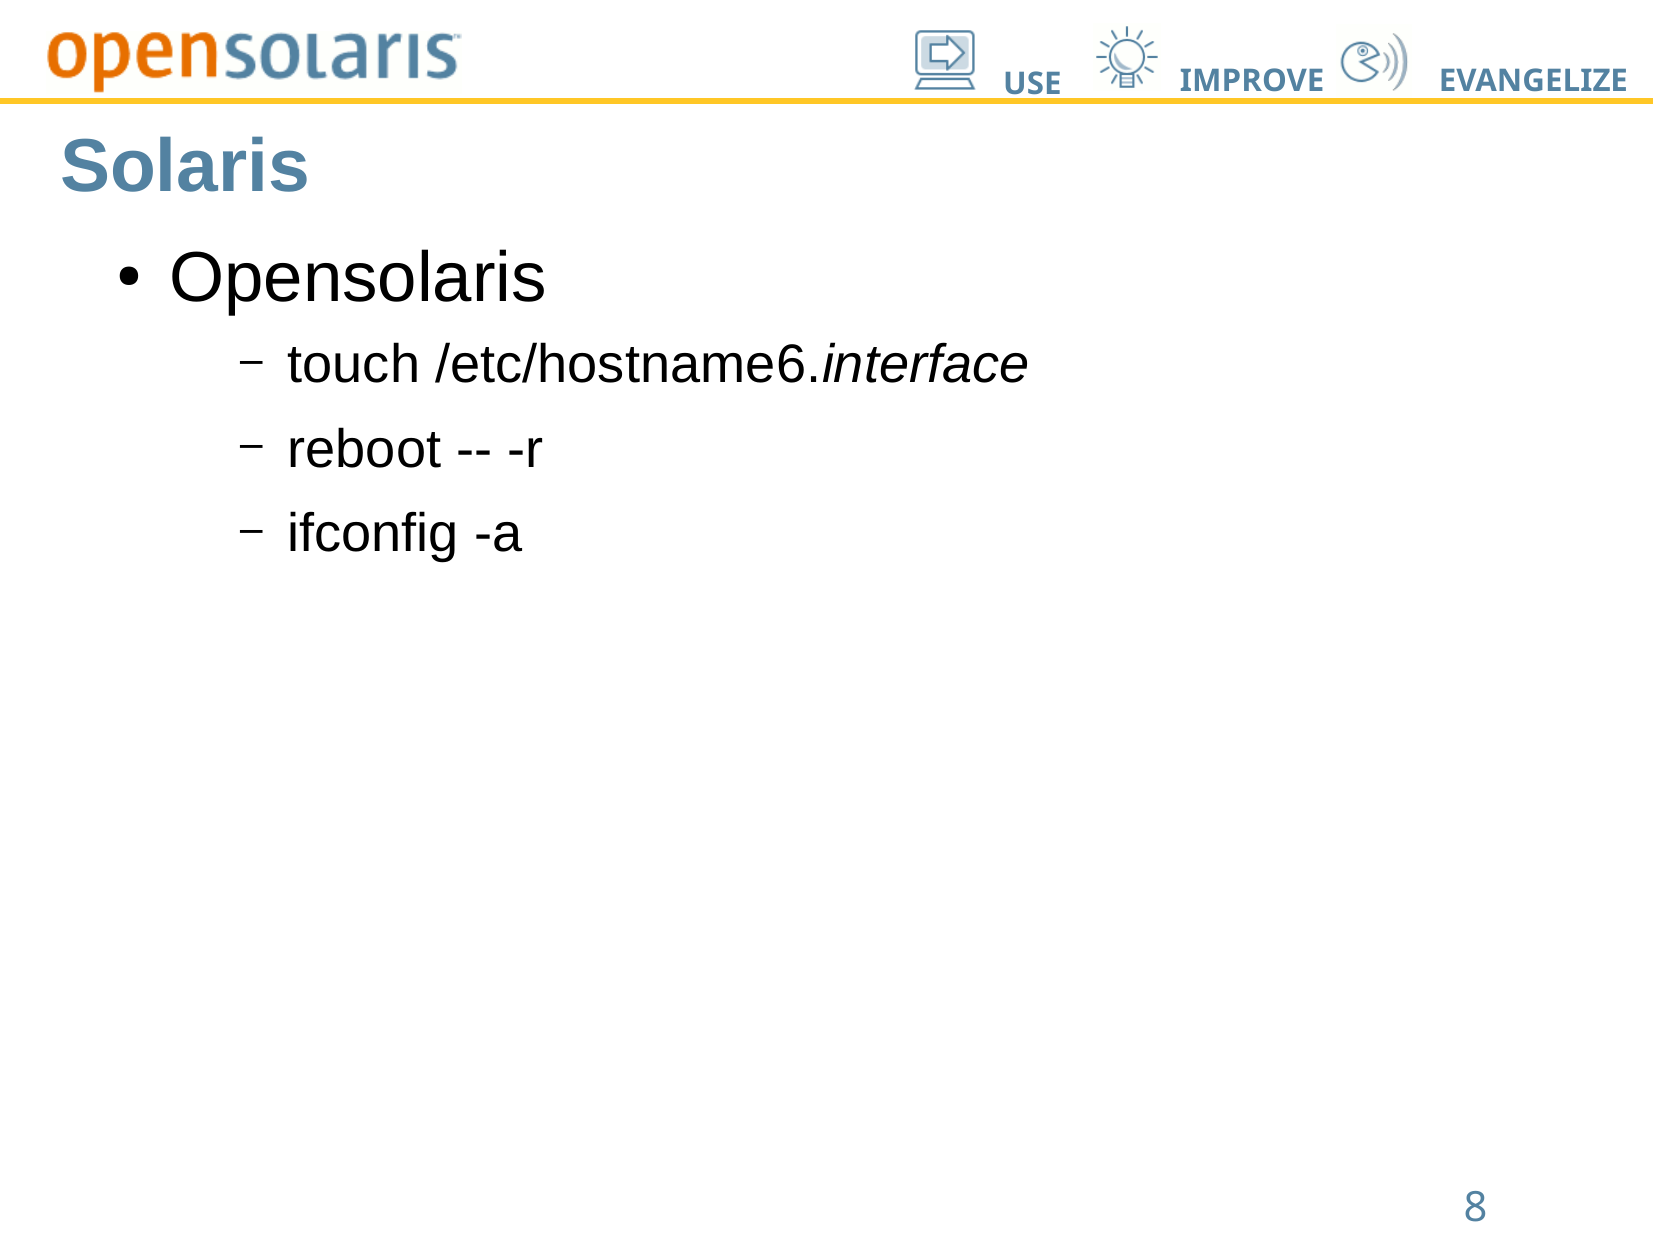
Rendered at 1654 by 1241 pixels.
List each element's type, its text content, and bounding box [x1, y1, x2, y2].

picture [1336, 24, 1412, 98]
list Opensolaris touch /etc/hostname6.interface reboot -- -r ifconfig -a [98, 237, 1556, 1151]
picture [907, 22, 983, 98]
title Solaris [60, 120, 1534, 211]
picture [1093, 23, 1161, 91]
picture [46, 31, 462, 94]
